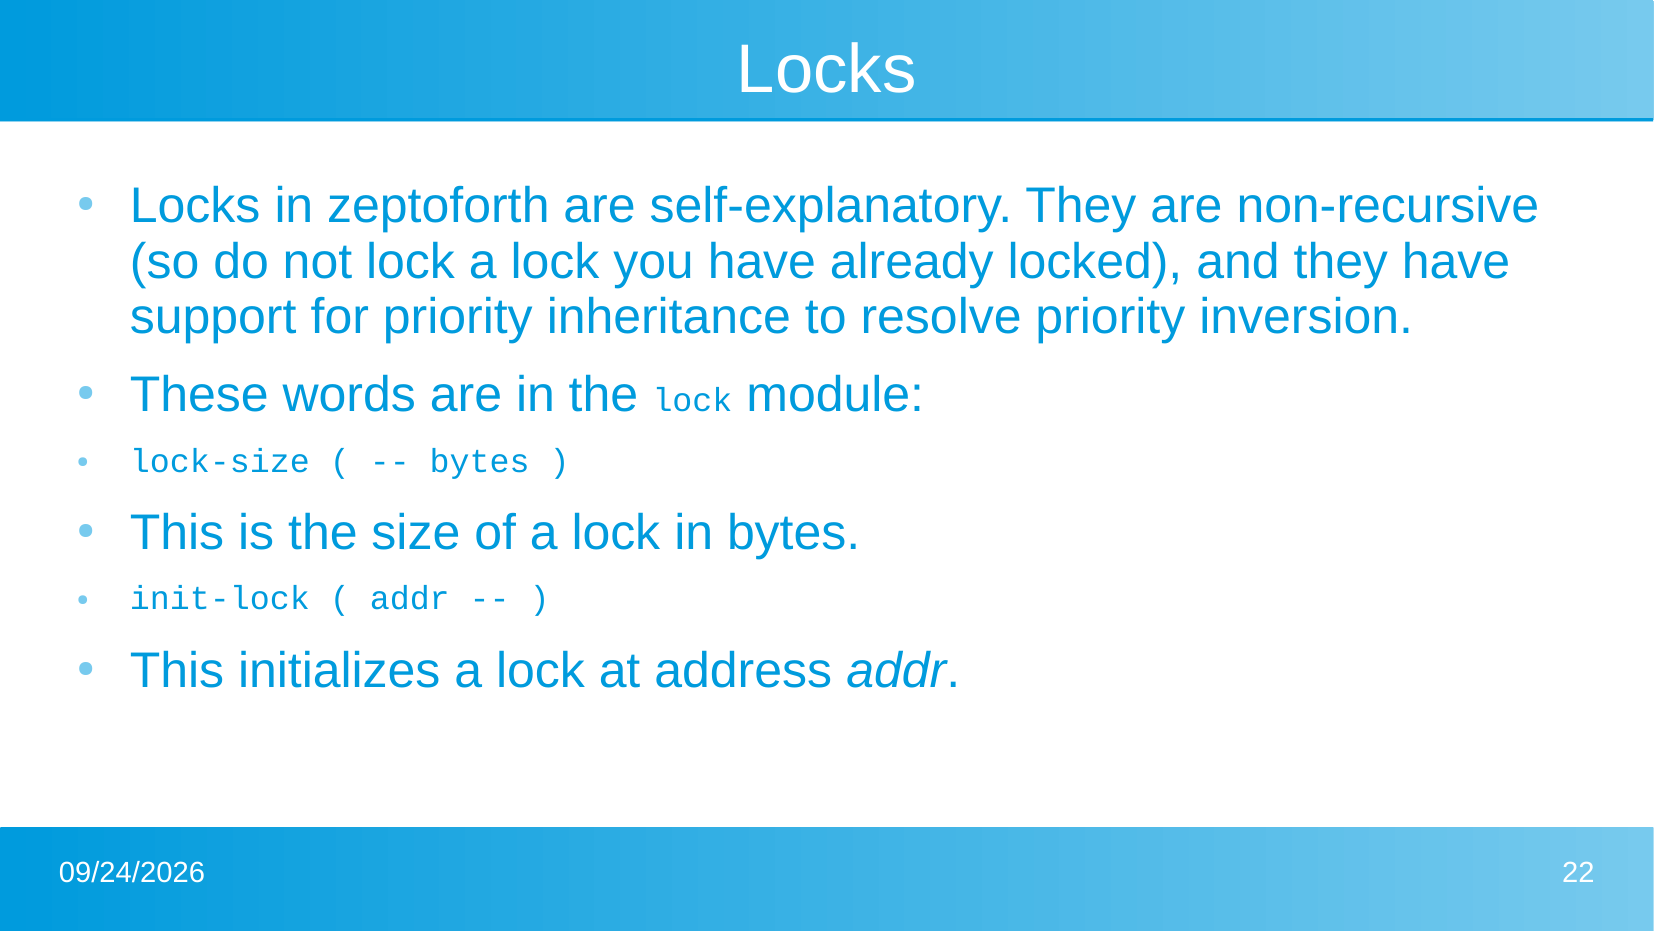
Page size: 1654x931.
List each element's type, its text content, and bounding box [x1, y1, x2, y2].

title Locks [59, 29, 1595, 108]
list Locks in zeptoforth are self-explanatory. They are non-recursive (so do not lock a lock you have already locked), and they have support for priority inheritance to resolve priority inversion. These words are in the lock module: lock-size ( -- bytes ) This is the size of a lock in bytes. init-lock ( addr -- ) This initializes a lock at address addr. [59, 177, 1595, 768]
